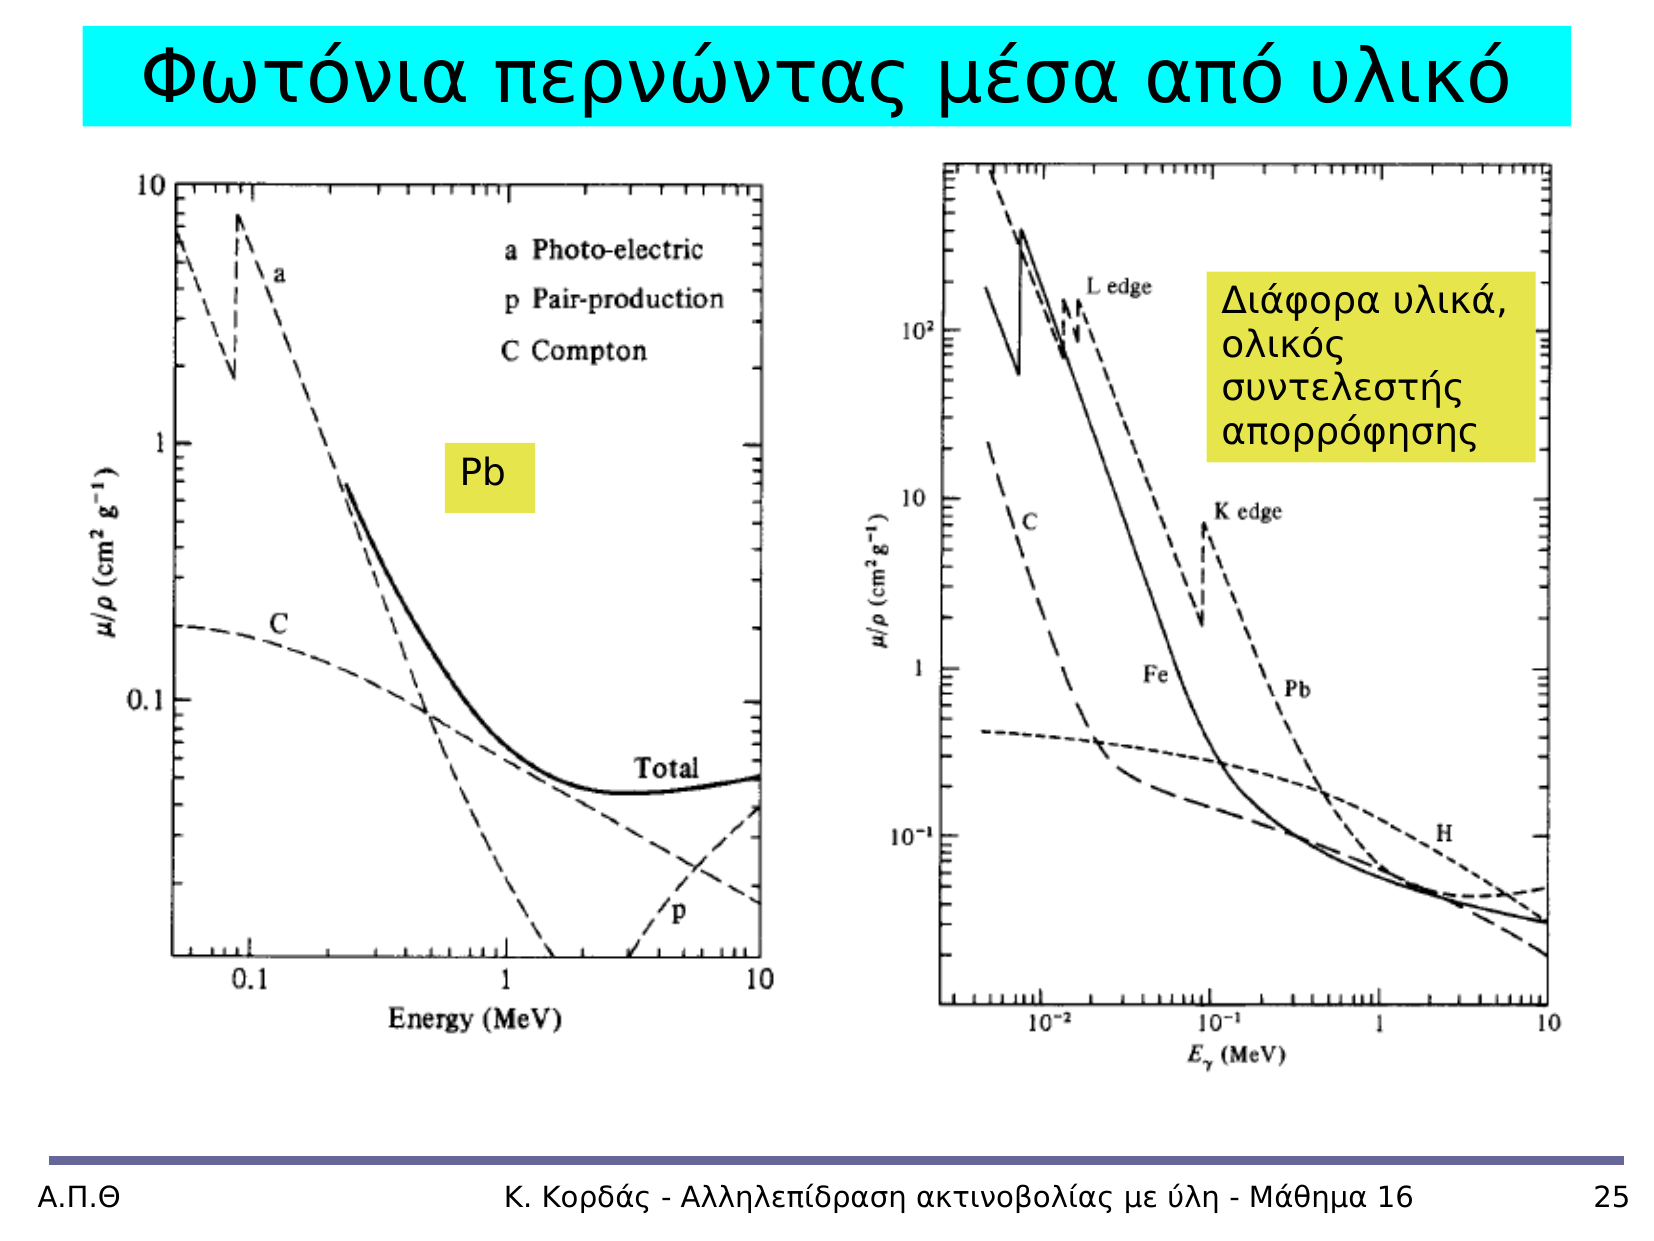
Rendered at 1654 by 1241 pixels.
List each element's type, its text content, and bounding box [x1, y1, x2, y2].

text_box Pb [444, 442, 536, 513]
title Φωτόνια περνώντας μέσα από υλικό [82, 25, 1571, 127]
picture [848, 137, 1590, 1078]
picture [43, 155, 791, 1049]
text_box Διάφορα υλικά, ολικός συντελεστής απορρόφησης [1206, 271, 1536, 463]
